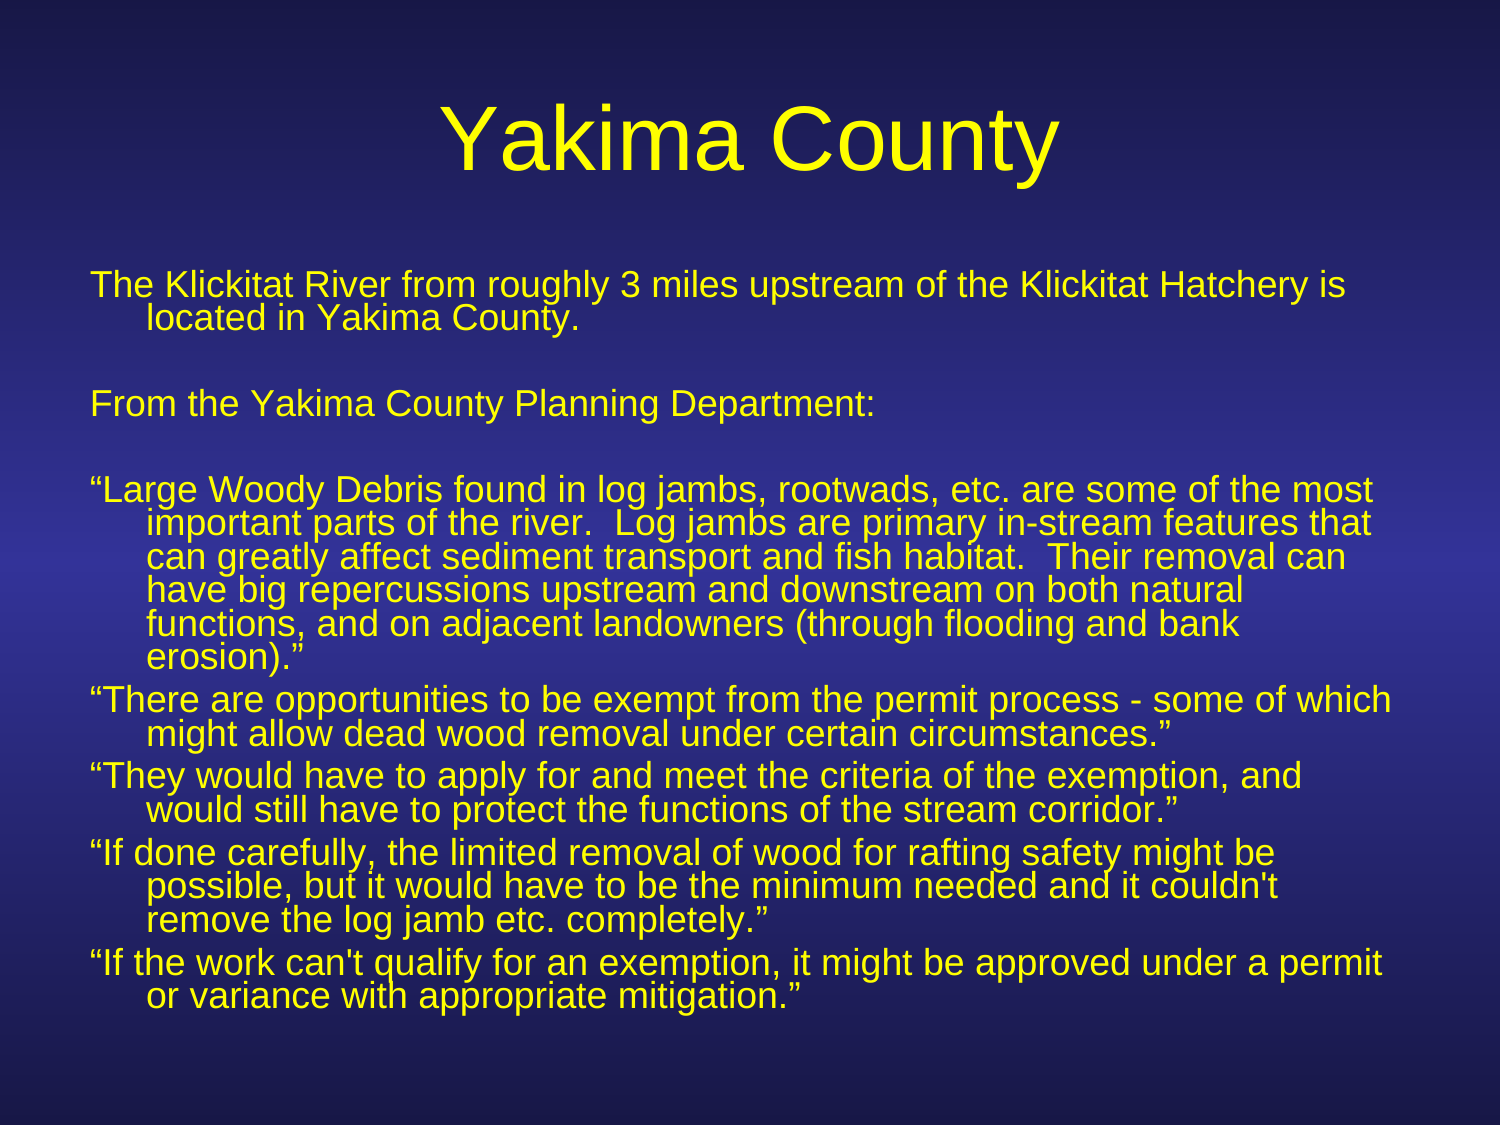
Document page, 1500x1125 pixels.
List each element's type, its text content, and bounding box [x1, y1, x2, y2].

title Yakima County [75, 45, 1426, 233]
list The Klickitat River from roughly 3 miles upstream of the Klickitat Hatchery is located in Yakima County. From the Yakima County Planning Department: “Large Woody Debris found in log jambs, rootwads, etc. are some of the most important parts of the river. Log jambs are primary in-stream features that can greatly affect sediment transport and fish habitat. Their removal can have big repercussions upstream and downstream on both natural functions, and on adjacent landowners (through flooding and bank erosion).” “There are opportunities to be exempt from the permit process - some of which might allow dead wood removal under certain circumstances.” “They would have to apply for and meet the criteria of the exemption, and would still have to protect the functions of the stream corridor.” “If done carefully, the limited removal of wood for rafting safety might be possible, but it would have to be the minimum needed and it couldn't remove the log jamb etc. completely.” “If the work can't qualify for an exemption, it might be approved under a permit or variance with appropriate mitigation.” [75, 262, 1426, 1088]
